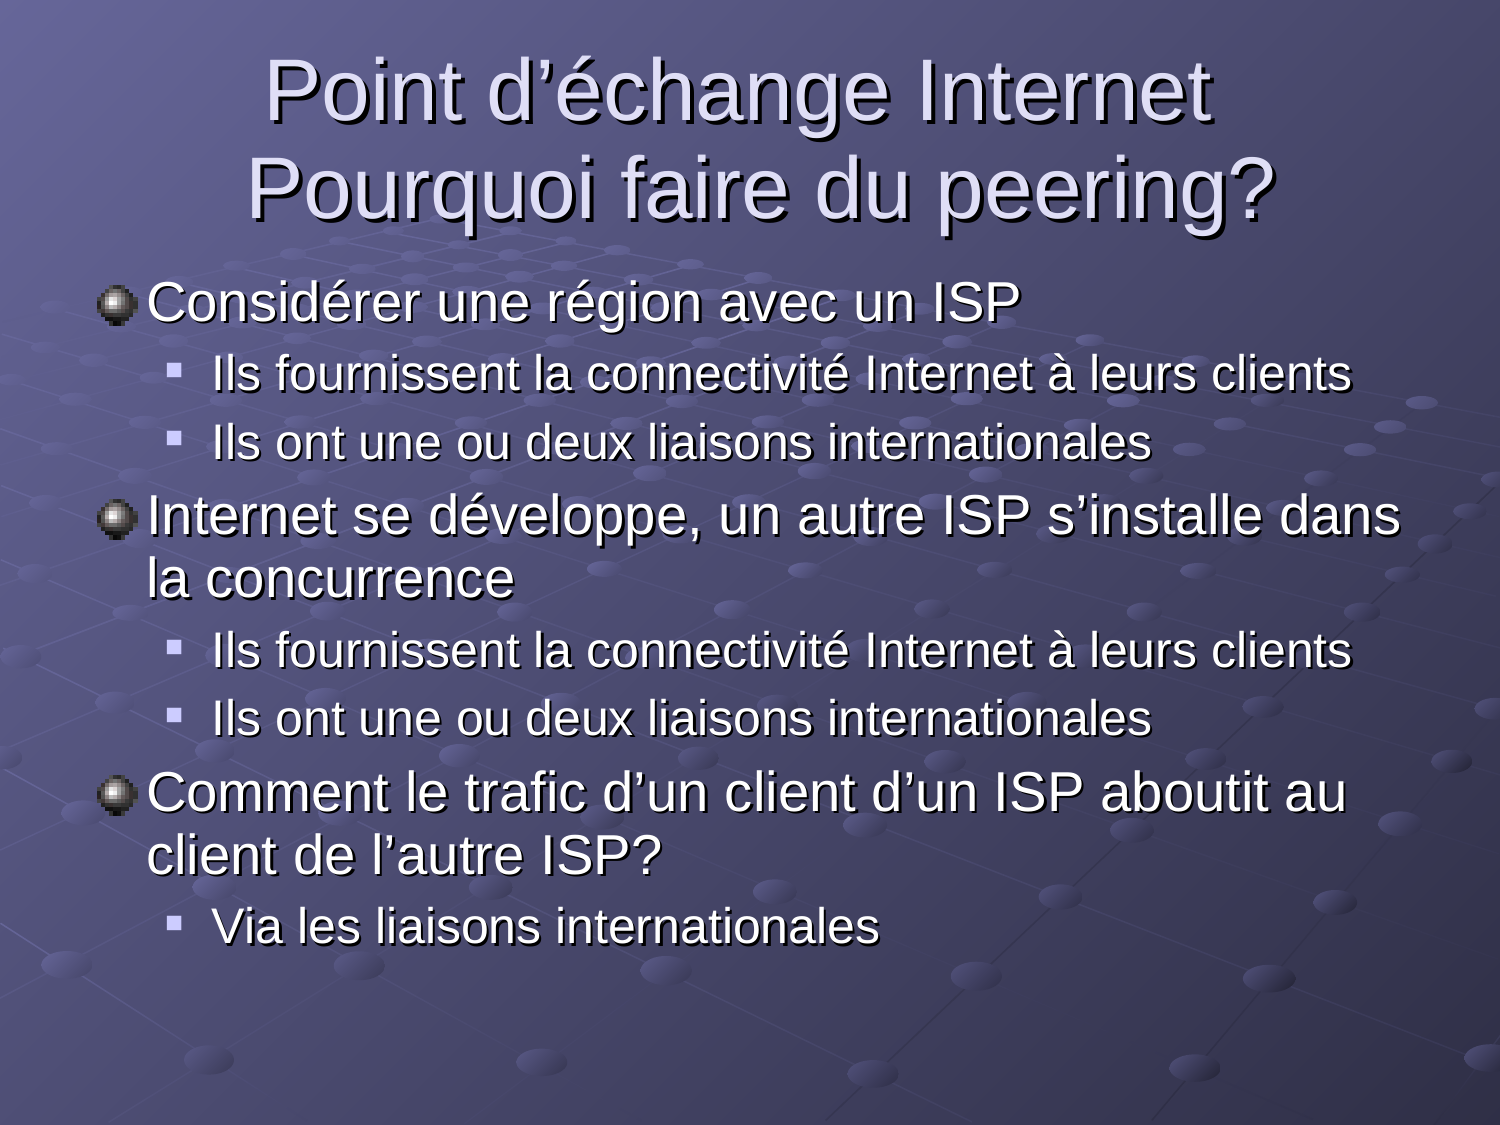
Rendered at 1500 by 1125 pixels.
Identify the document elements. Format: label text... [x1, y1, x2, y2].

list Considérer une région avec un ISP Ils fournissent la connectivité Internet à leurs clients Ils ont une ou deux liaisons internationales Internet se développe, un autre ISP s’installe dans la concurrence Ils fournissent la connectivité Internet à leurs clients Ils ont une ou deux liaisons internationales Comment le trafic d’un client d’un ISP aboutit au client de l’autre ISP? Via les liaisons internationales [75, 262, 1426, 1007]
title Point d’échange Internet Pourquoi faire du peering? [75, 26, 1426, 252]
